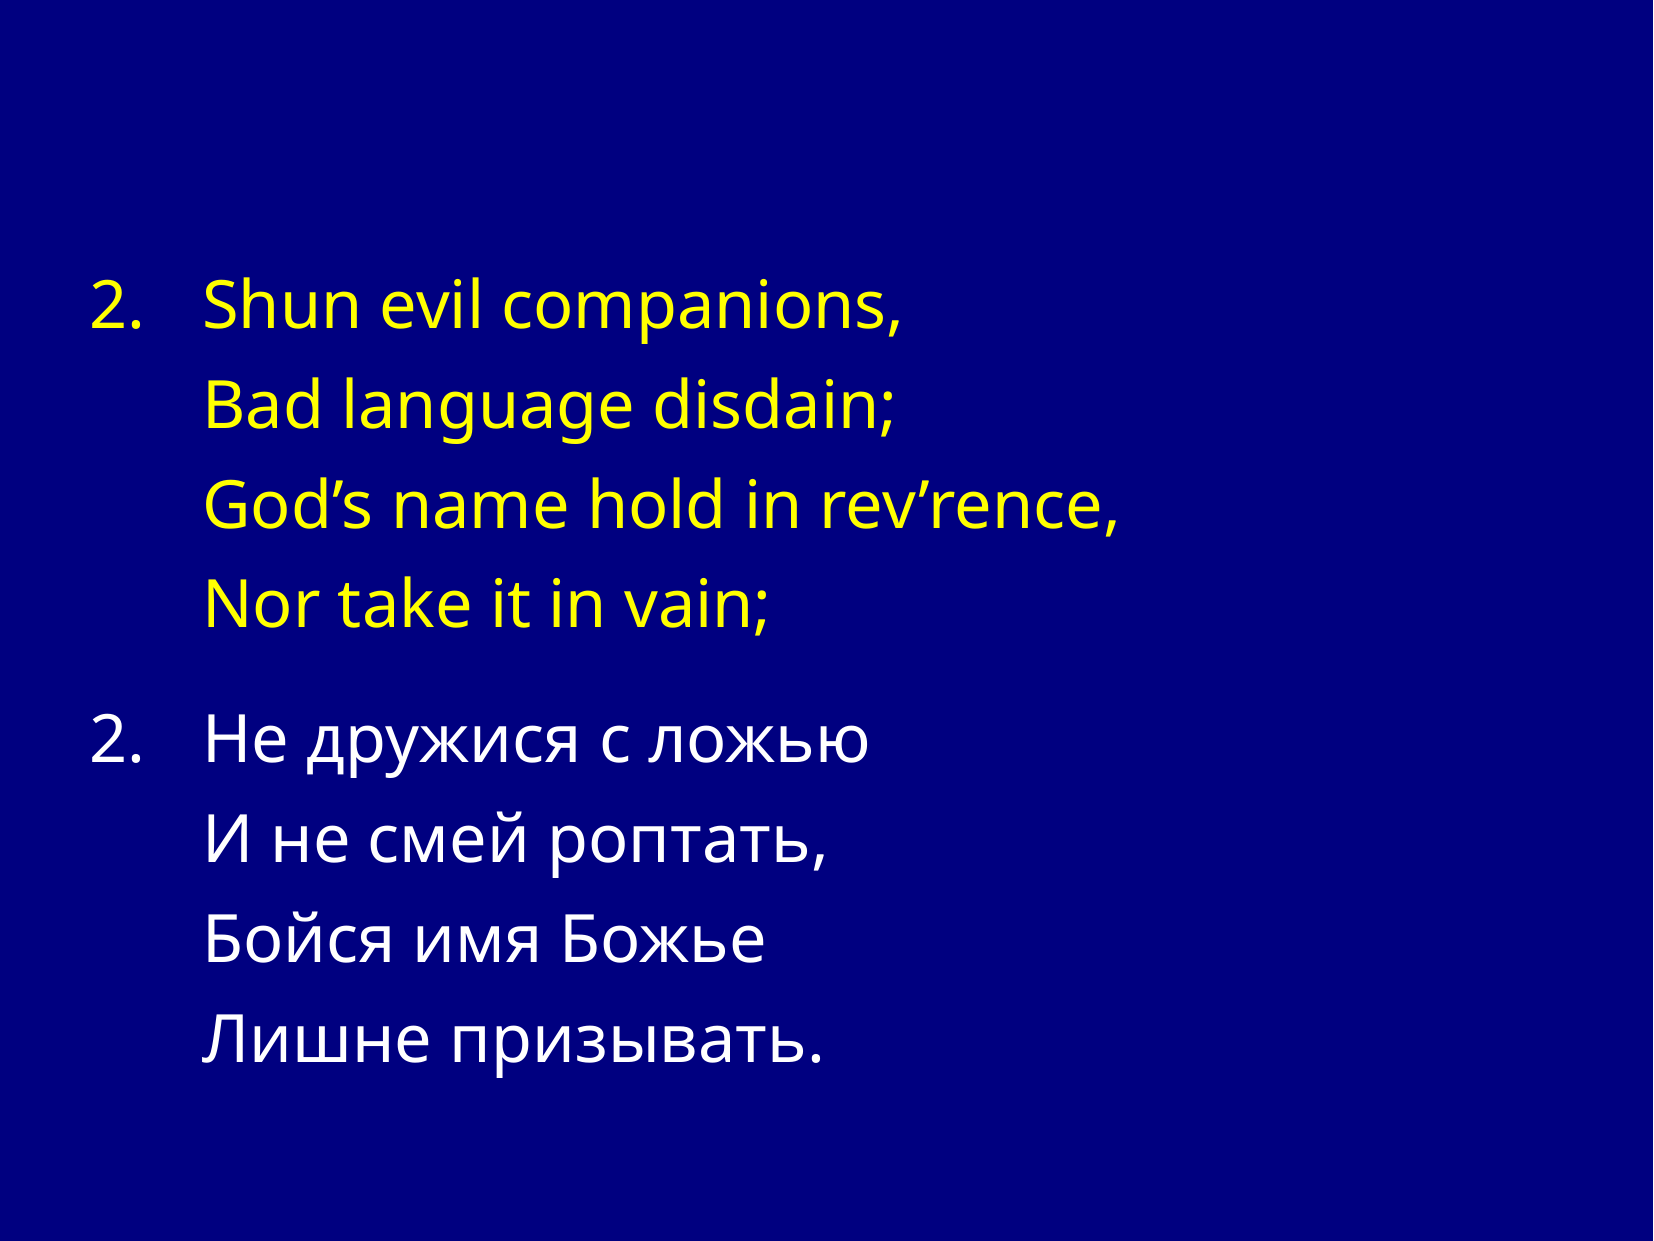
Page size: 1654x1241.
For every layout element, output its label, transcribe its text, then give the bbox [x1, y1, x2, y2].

text_box 2. Не дружися с ложью И не смей роптать, Бойся имя Божье Лишне призывать. [75, 675, 1576, 1163]
text_box 2. Shun evil companions, Bad language disdain; God’s name hold in rev’rence, Nor take it in vain; [75, 150, 1576, 638]
